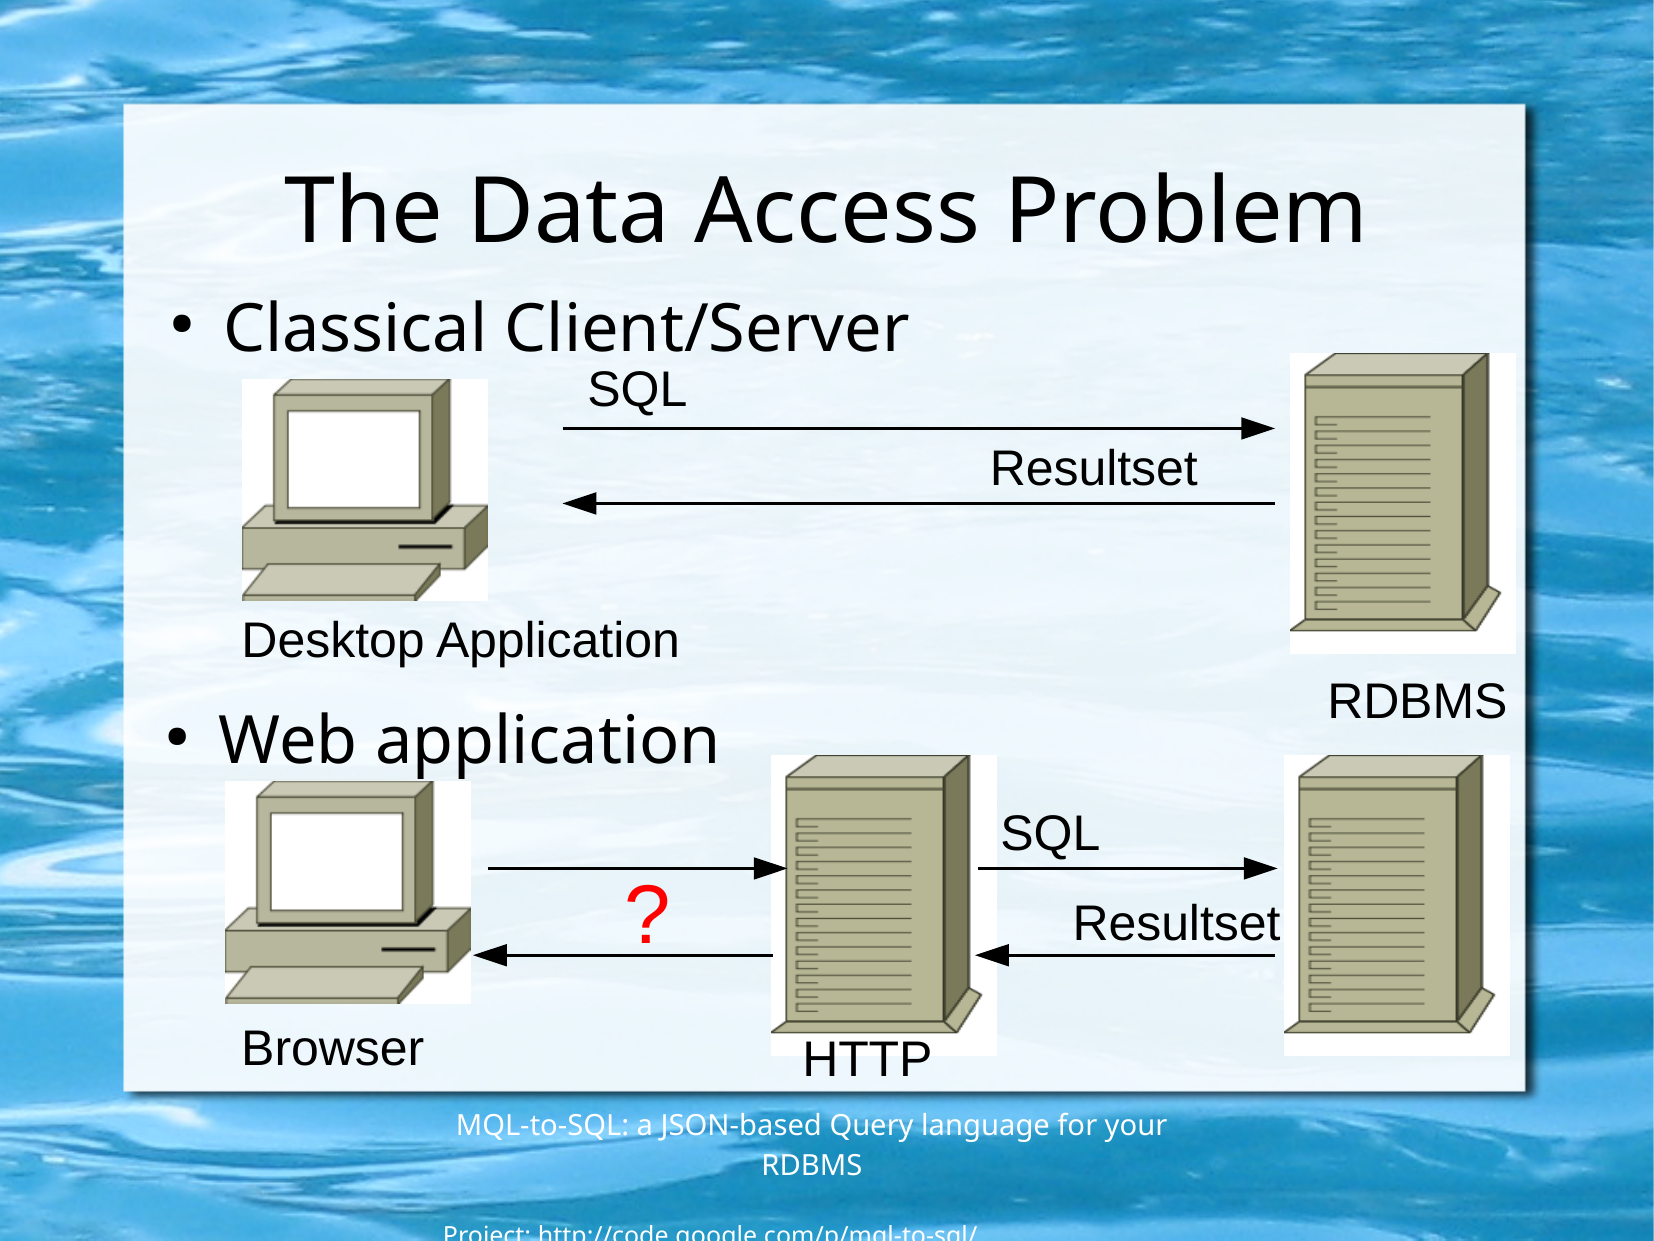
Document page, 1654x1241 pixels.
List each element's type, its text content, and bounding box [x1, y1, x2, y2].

picture [827, 1232, 835, 1241]
picture [628, 1232, 635, 1241]
picture [950, 1232, 957, 1241]
picture [679, 1232, 686, 1241]
picture [694, 1232, 701, 1241]
title The Data Access Problem [147, 118, 1506, 296]
text_box ? [609, 860, 760, 969]
picture [780, 1232, 787, 1241]
text_box Resultset [1057, 887, 1396, 959]
text_box SQL [985, 797, 1324, 869]
text_box SQL [572, 353, 911, 425]
picture [710, 1232, 717, 1241]
picture [804, 1232, 810, 1241]
picture [643, 1232, 650, 1241]
picture [541, 1232, 548, 1241]
picture [852, 1232, 859, 1241]
text_box HTTP [787, 1024, 1126, 1095]
picture [861, 1232, 867, 1241]
picture [914, 1232, 921, 1241]
picture [725, 1232, 732, 1241]
text_box Resultset [975, 432, 1313, 504]
text_box RDBMS [1312, 665, 1651, 737]
picture [575, 1232, 583, 1241]
picture [0, 0, 1654, 1241]
list Classical Client/Server [152, 280, 1511, 359]
picture [876, 1232, 883, 1241]
picture [447, 1228, 454, 1235]
picture [795, 1232, 802, 1241]
picture [471, 1232, 478, 1241]
list Web application [147, 692, 1506, 771]
text_box Browser [226, 1012, 565, 1084]
text_box Desktop Application [226, 605, 901, 676]
